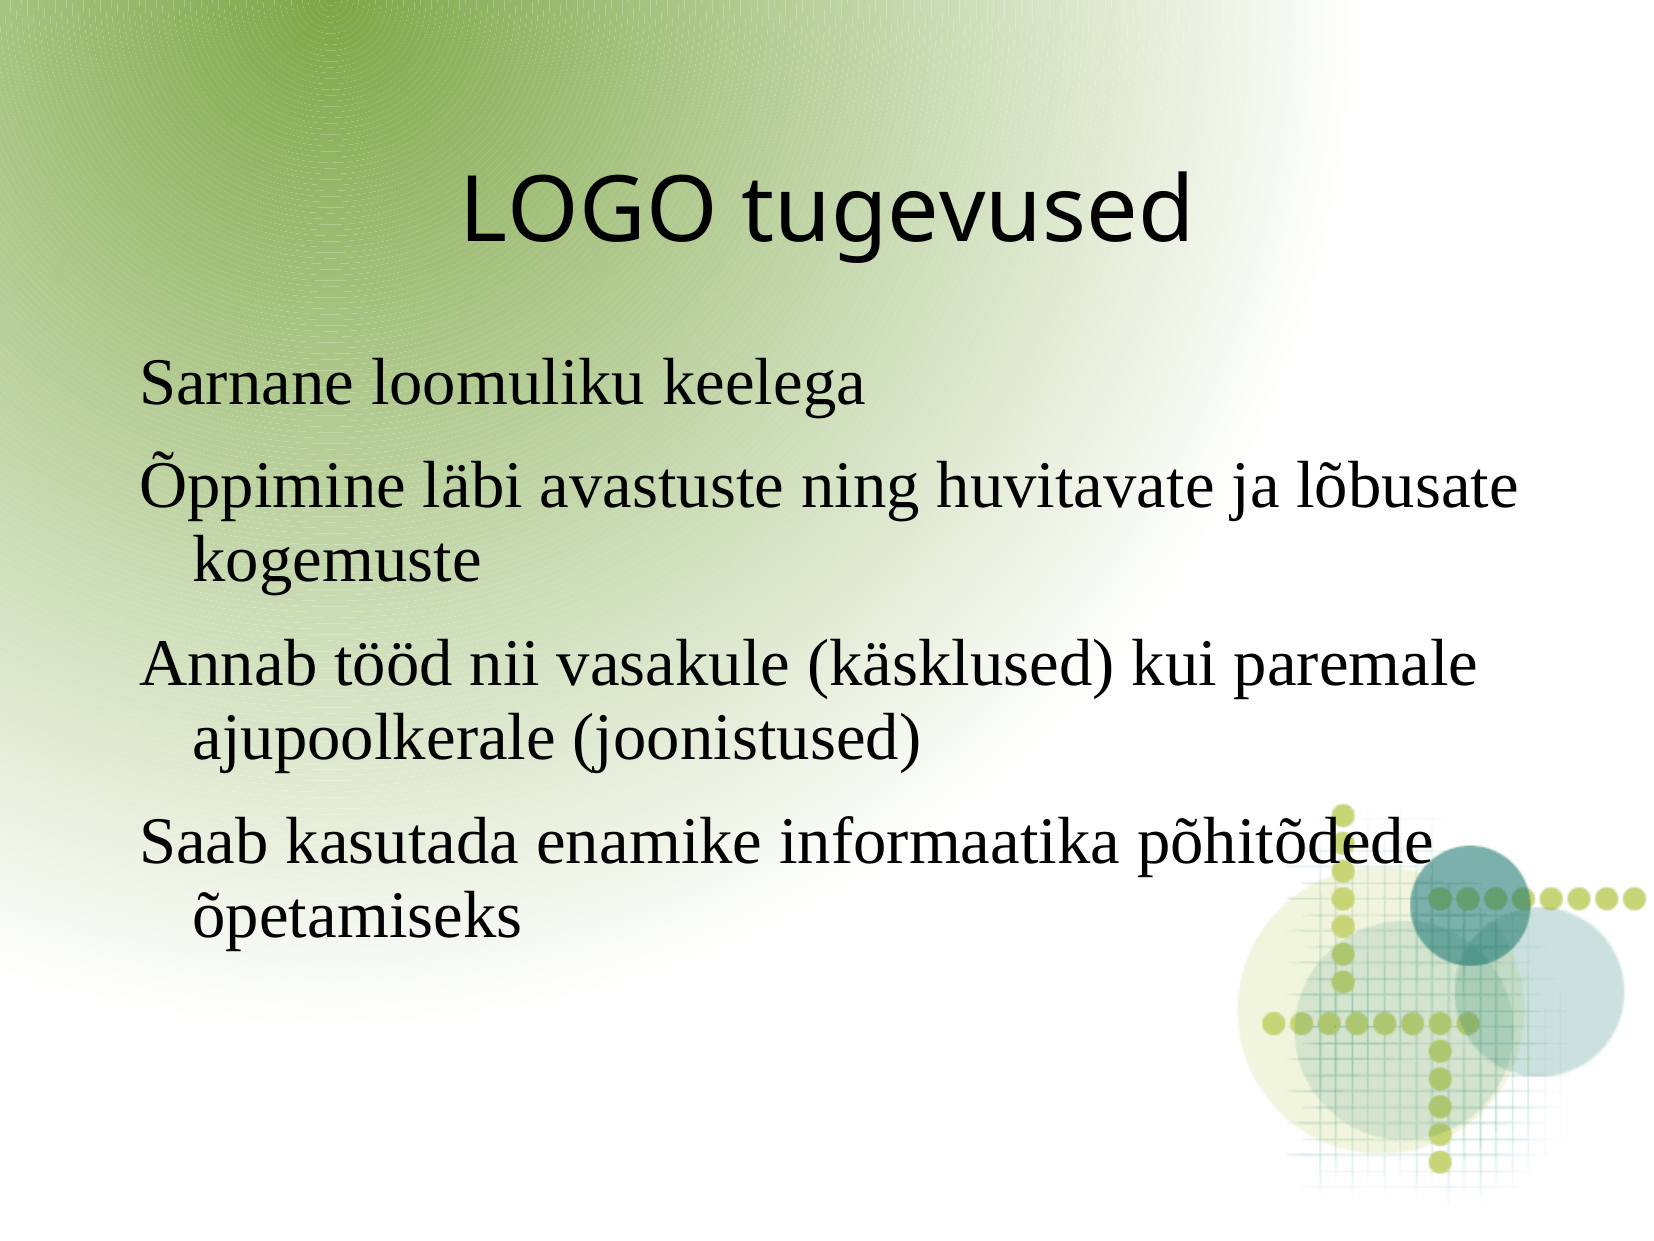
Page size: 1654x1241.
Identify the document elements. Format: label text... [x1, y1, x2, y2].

title LOGO tugevused [121, 102, 1534, 311]
picture [1224, 792, 1654, 1211]
list Sarnane loomuliku keelega Õppimine läbi avastuste ning huvitavate ja lõbusate kogemuste Annab tööd nii vasakule (käsklused) kui paremale ajupoolkerale (joonistused) Saab kasutada enamike informaatika põhitõdede õpetamiseks [121, 344, 1534, 1127]
